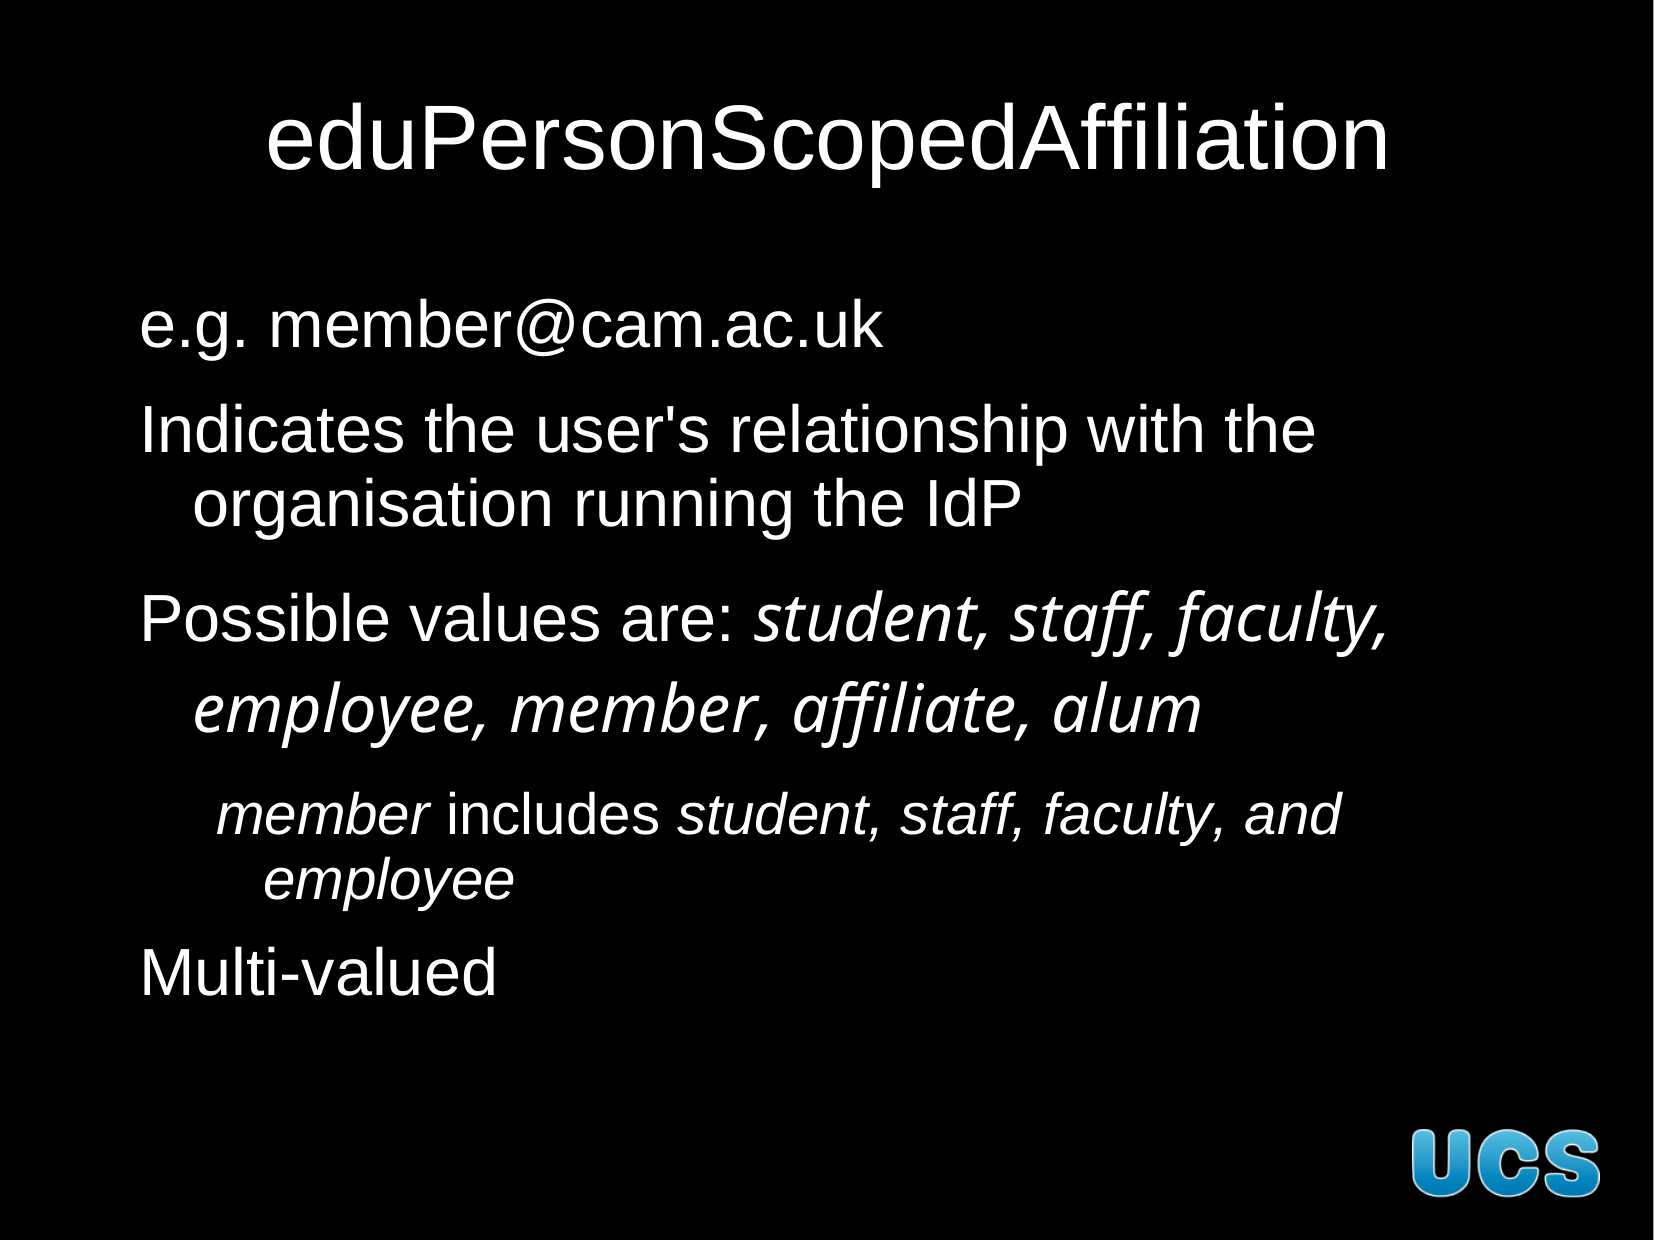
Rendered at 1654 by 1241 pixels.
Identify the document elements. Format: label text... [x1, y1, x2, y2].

list e.g. member@cam.ac.uk Indicates the user's relationship with the organisation running the IdP Possible values are: student, staff, faculty, employee, member, affiliate, alum member includes student, staff, faculty, and employee Multi-valued [121, 287, 1534, 1191]
title eduPersonScopedAffiliation [123, 34, 1536, 242]
picture [1412, 1129, 1600, 1199]
